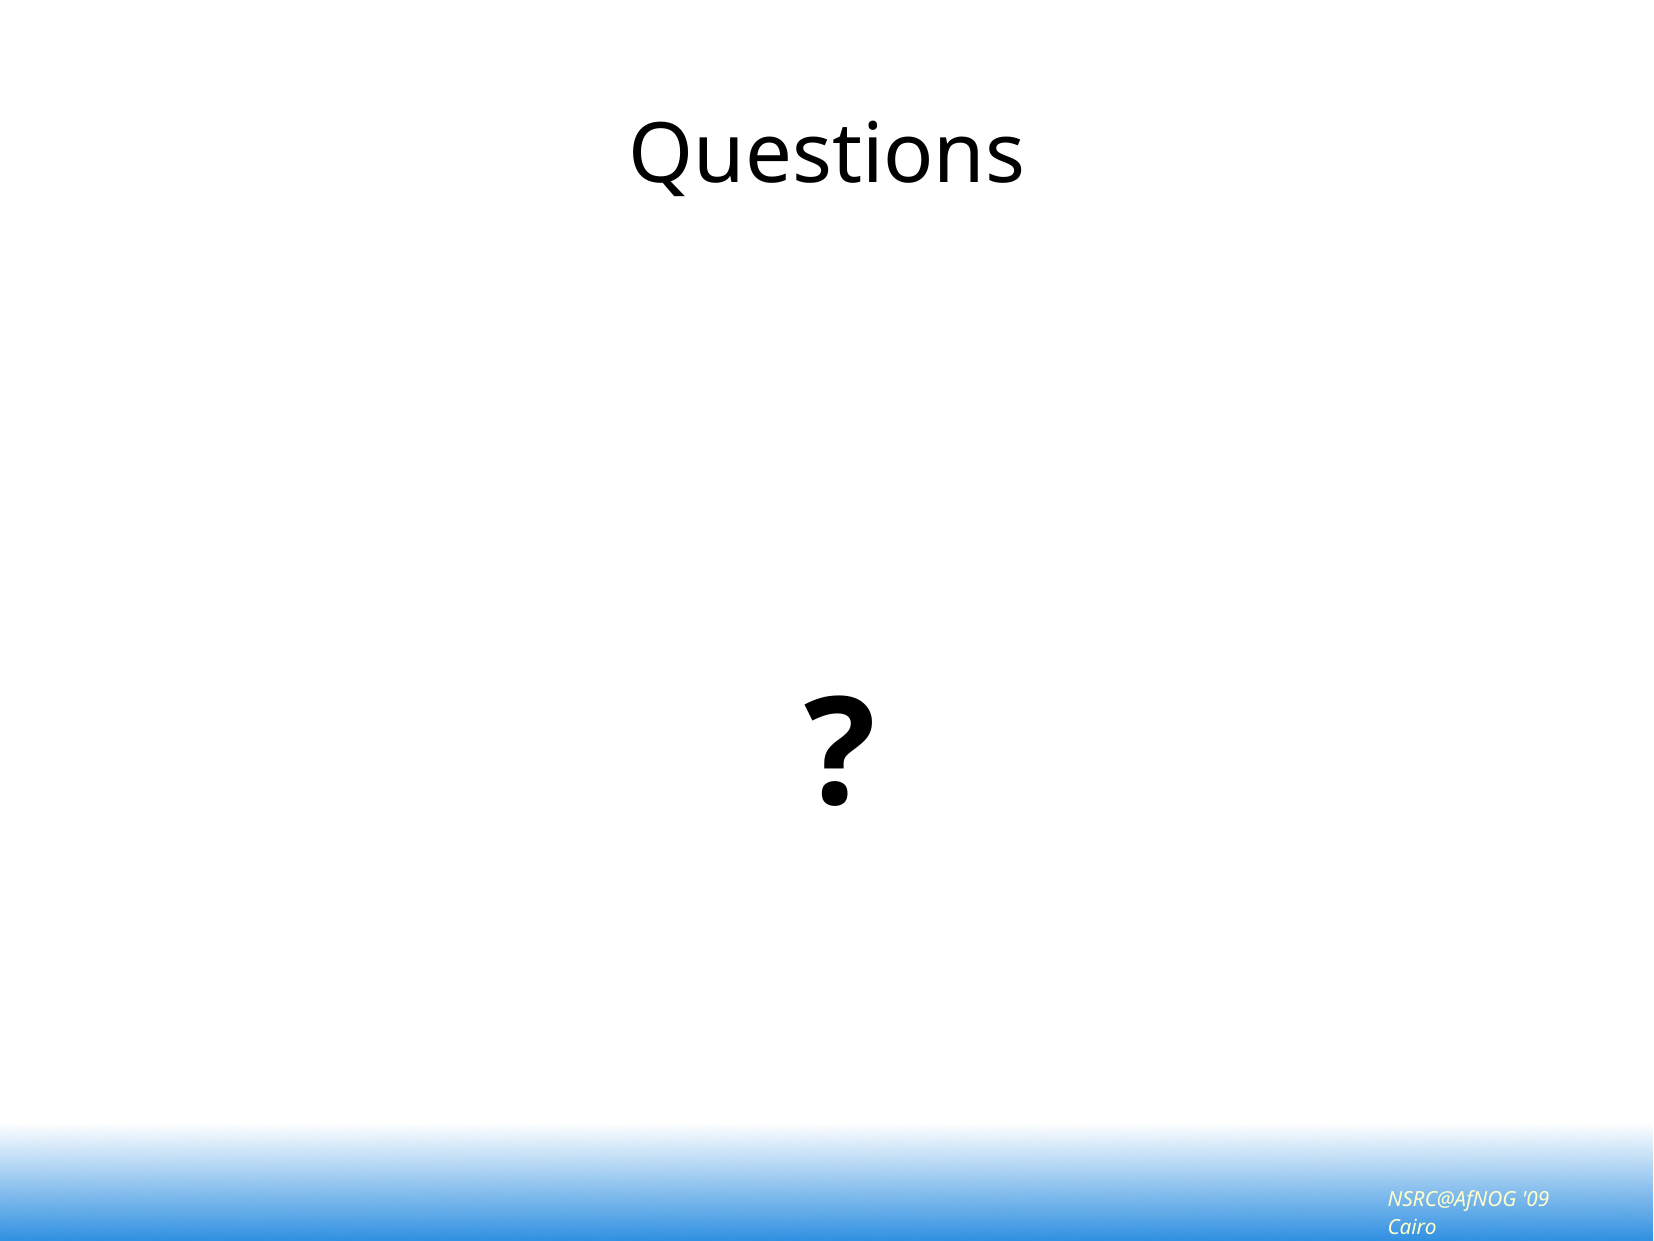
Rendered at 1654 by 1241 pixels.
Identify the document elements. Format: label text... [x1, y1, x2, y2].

title Questions [121, 46, 1534, 254]
picture [0, 1122, 1653, 1241]
list ? [121, 280, 1561, 1091]
